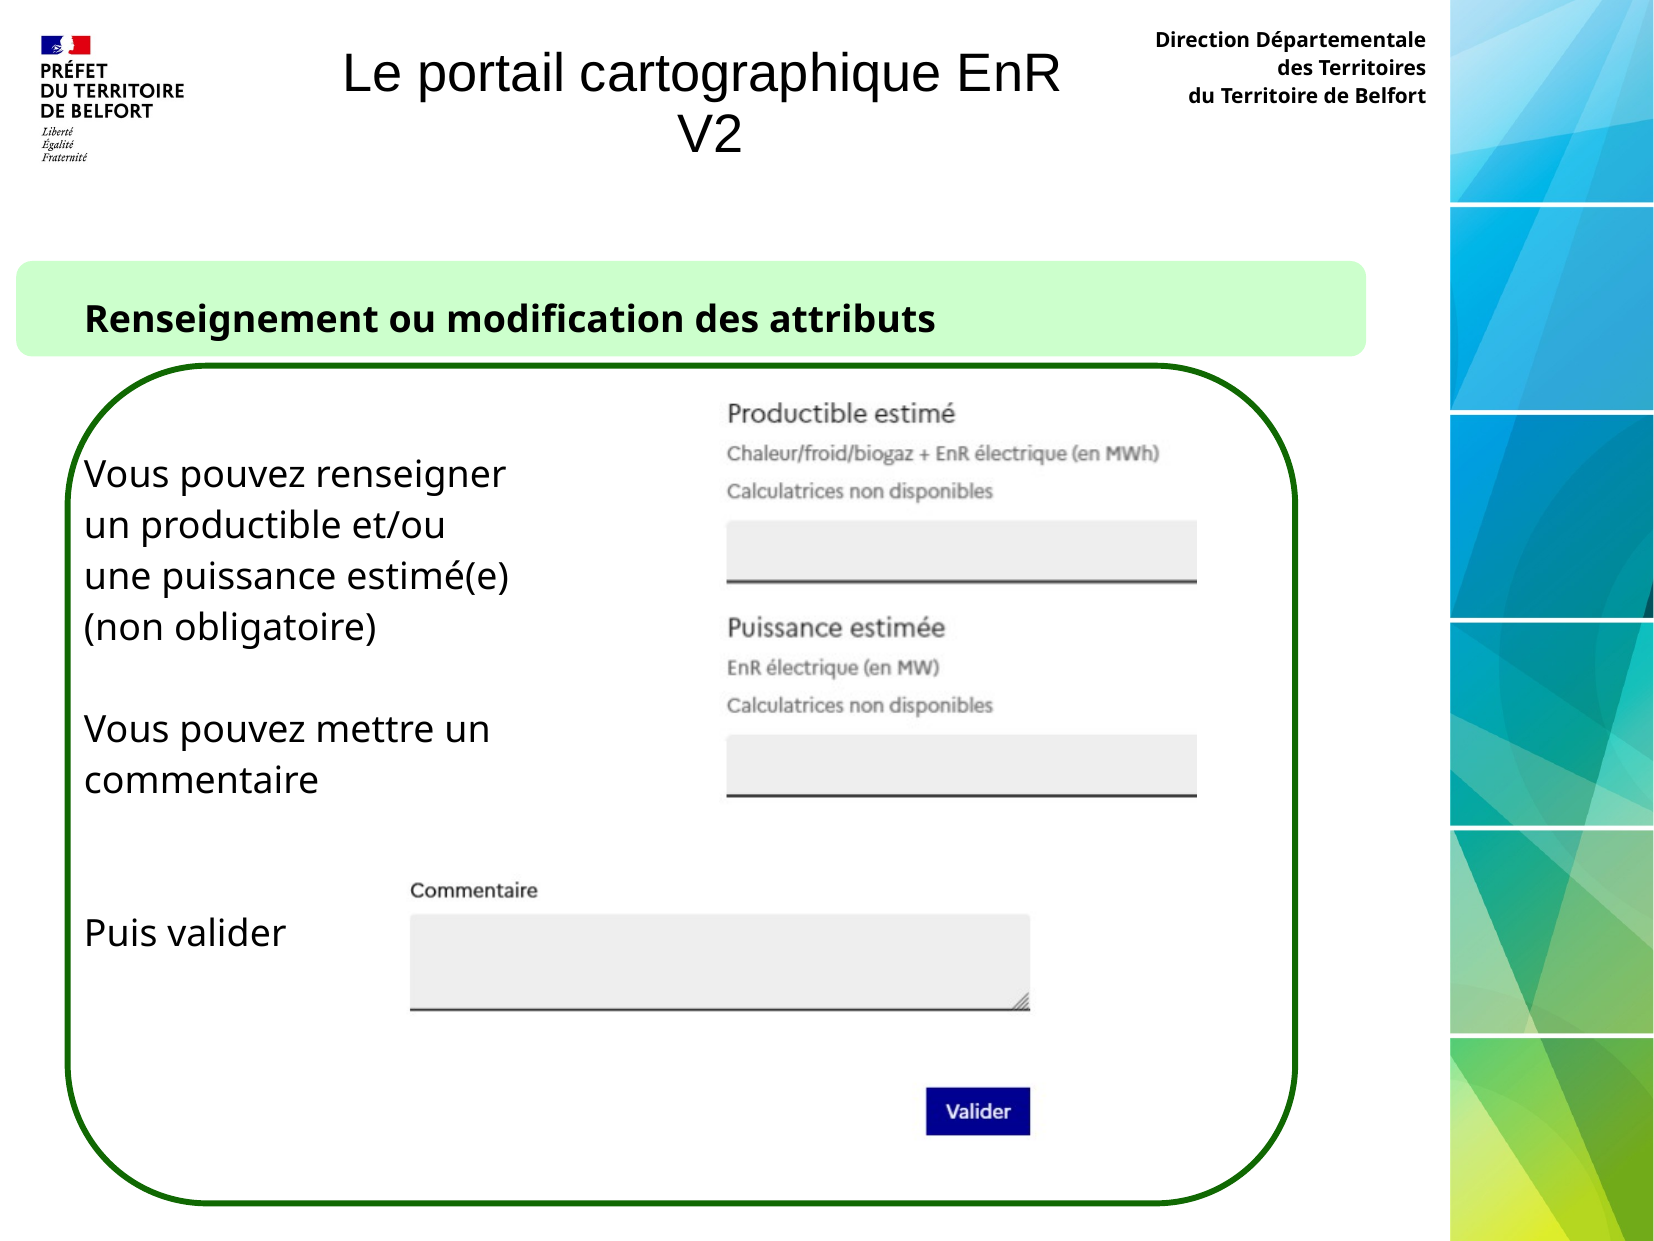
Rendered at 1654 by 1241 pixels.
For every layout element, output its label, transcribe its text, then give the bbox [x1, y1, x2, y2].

picture [397, 864, 1047, 1146]
picture [719, 390, 1197, 815]
picture [23, 17, 59, 179]
picture [1450, 454, 1654, 1241]
text_box Renseignement ou modification des attributs [59, 268, 1318, 368]
text_box Vous pouvez renseigner un productible et/ou une puissance estimé(e) (non obligatoire) Vous pouvez mettre un commentaire Puis valider [71, 440, 679, 959]
text_box [16, 260, 1367, 357]
picture [1450, 0, 1654, 415]
title Le portail cartographique EnR V2 [59, 17, 1347, 189]
